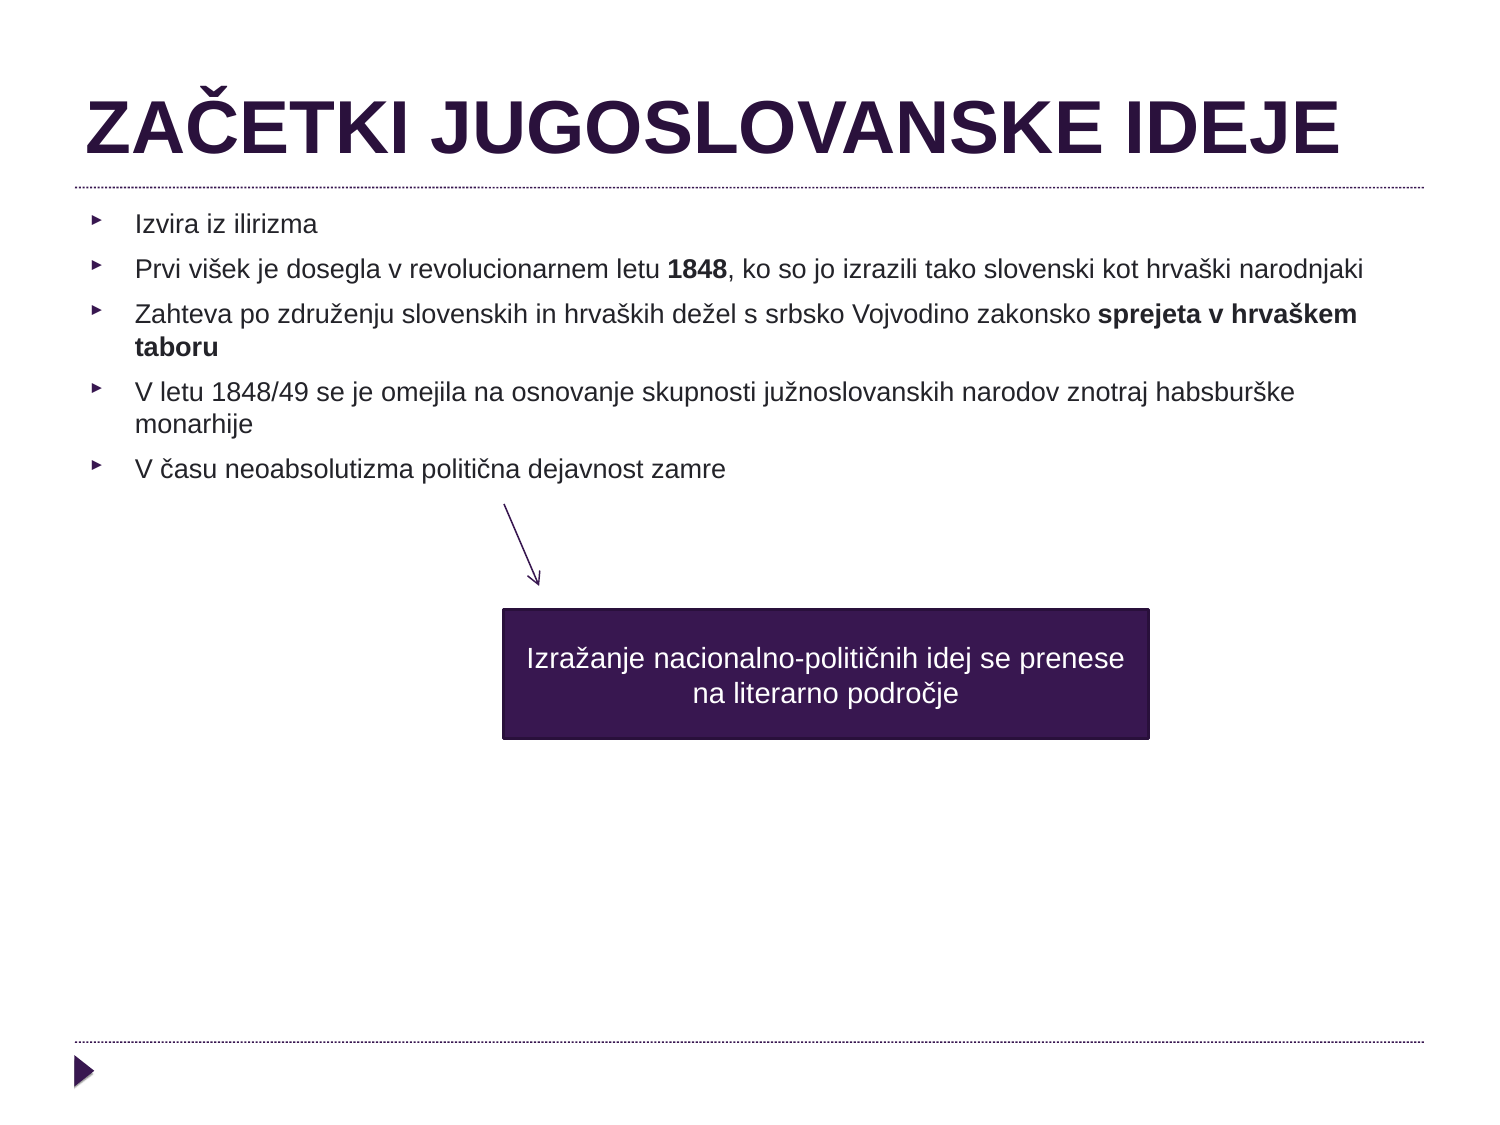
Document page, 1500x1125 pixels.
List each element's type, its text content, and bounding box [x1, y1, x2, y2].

text_box Izražanje nacionalno-političnih idej se prenese na literarno področje [503, 609, 1149, 739]
list Izvira iz ilirizma Prvi višek je dosegla v revolucionarnem letu 1848, ko so jo izrazili tako slovenski kot hrvaški narodnjaki Zahteva po združenju slovenskih in hrvaških dežel s srbsko Vojvodino zakonsko sprejeta v hrvaškem taboru V letu 1848/49 se je omejila na osnovanje skupnosti južnoslovanskih narodov znotraj habsburške monarhije V času neoabsolutizma politična dejavnost zamre [75, 199, 1425, 1005]
title ZAČETKI JUGOSLOVANSKE IDEJE [70, 35, 1425, 176]
